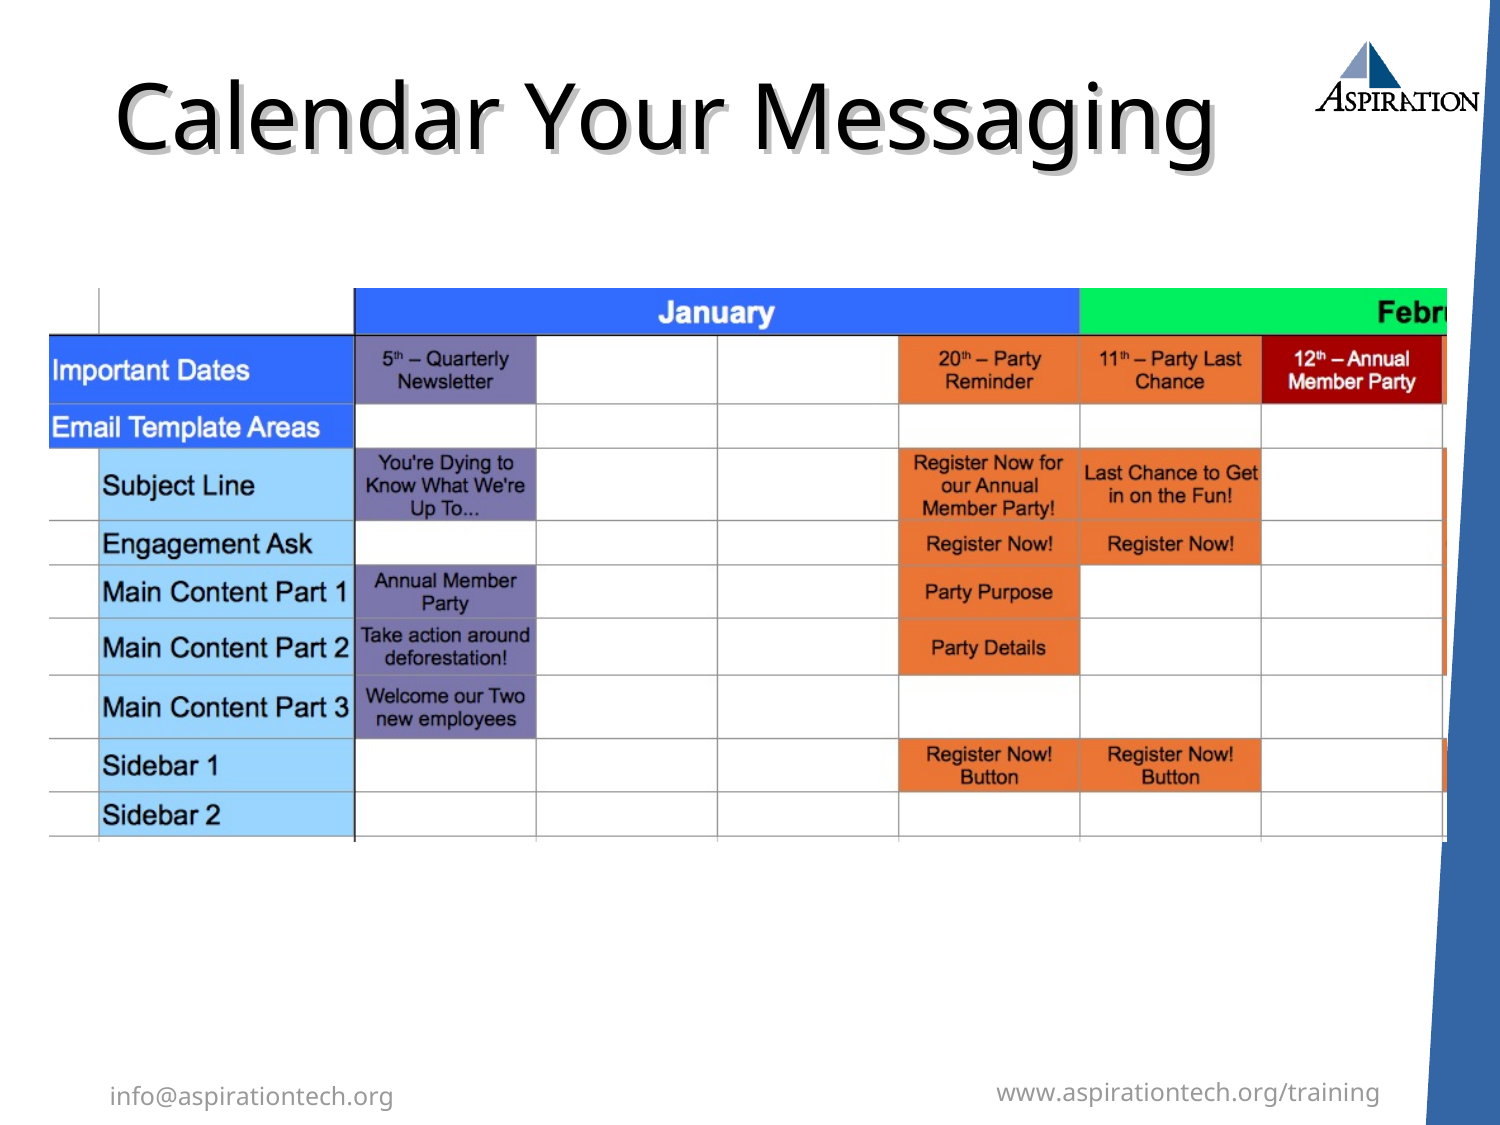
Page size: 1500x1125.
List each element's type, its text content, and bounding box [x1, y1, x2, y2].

picture [1315, 41, 1480, 120]
picture [49, 288, 1447, 842]
title Calendar Your Messaging [49, 19, 1284, 206]
